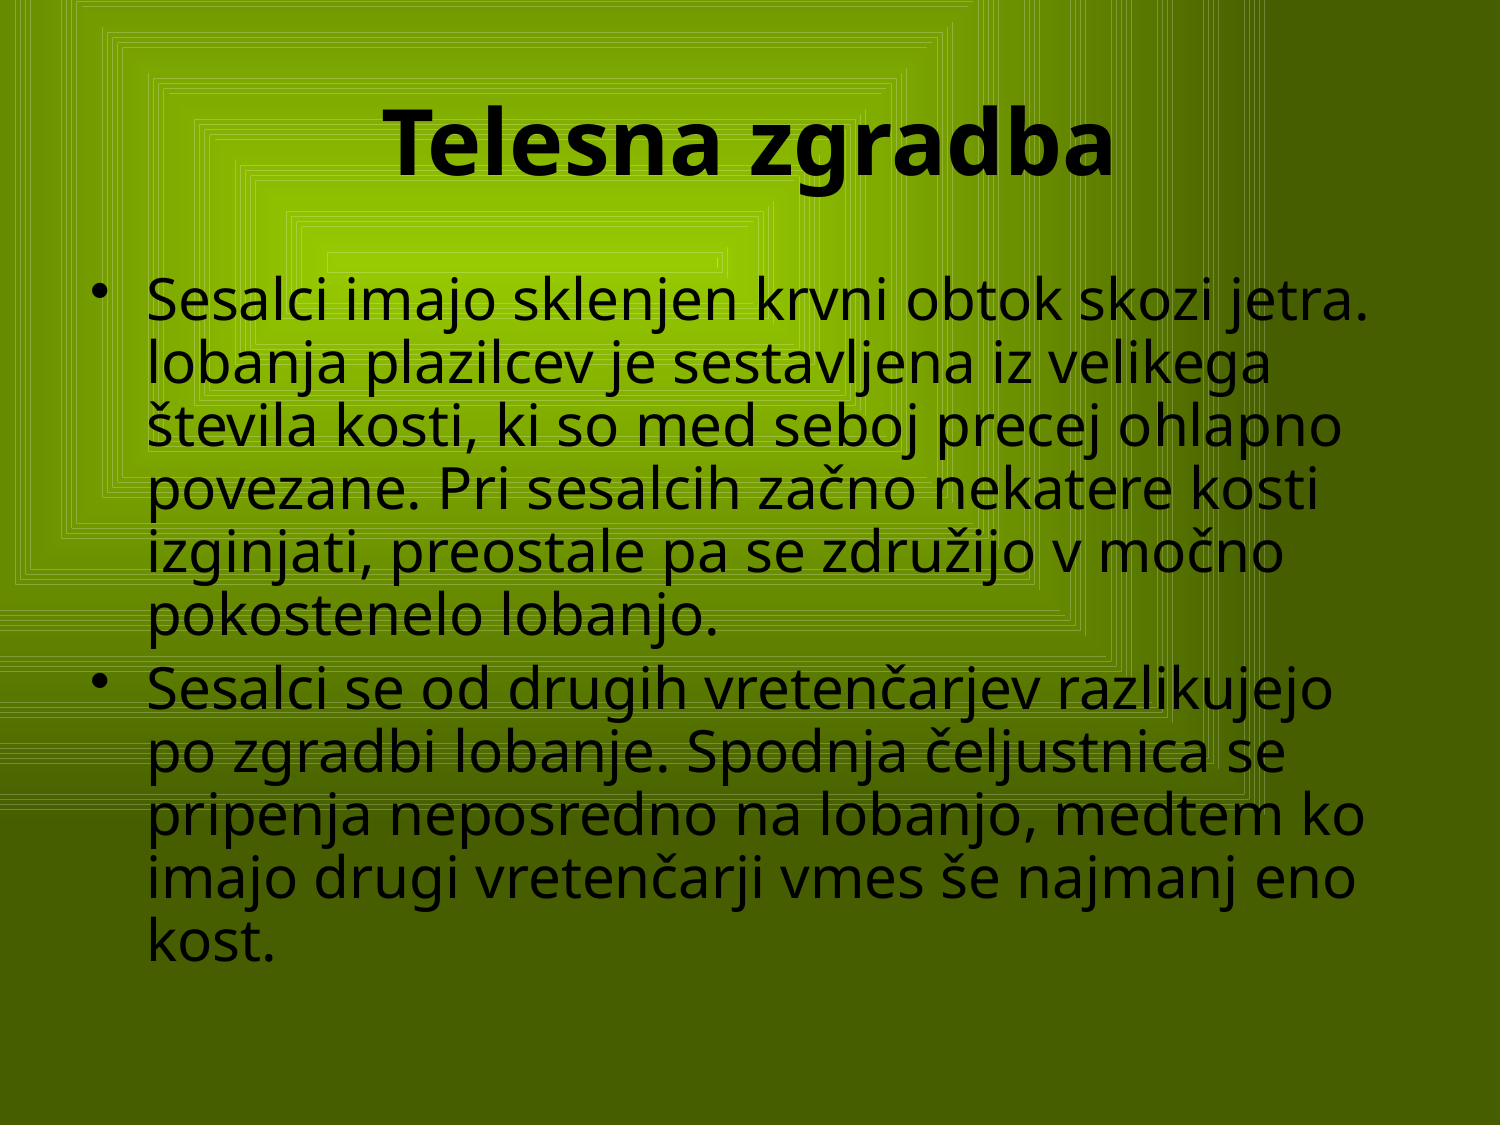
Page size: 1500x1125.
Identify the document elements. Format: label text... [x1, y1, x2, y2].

list Sesalci imajo sklenjen krvni obtok skozi jetra. lobanja plazilcev je sestavljena iz velikega števila kosti, ki so med seboj precej ohlapno povezane. Pri sesalcih začno nekatere kosti izginjati, preostale pa se združijo v močno pokostenelo lobanjo. Sesalci se od drugih vretenčarjev razlikujejo po zgradbi lobanje. Spodnja čeljustnica se pripenja neposredno na lobanjo, medtem ko imajo drugi vretenčarji vmes še najmanj eno kost. [75, 262, 1425, 1005]
title Telesna zgradba [75, 45, 1425, 233]
